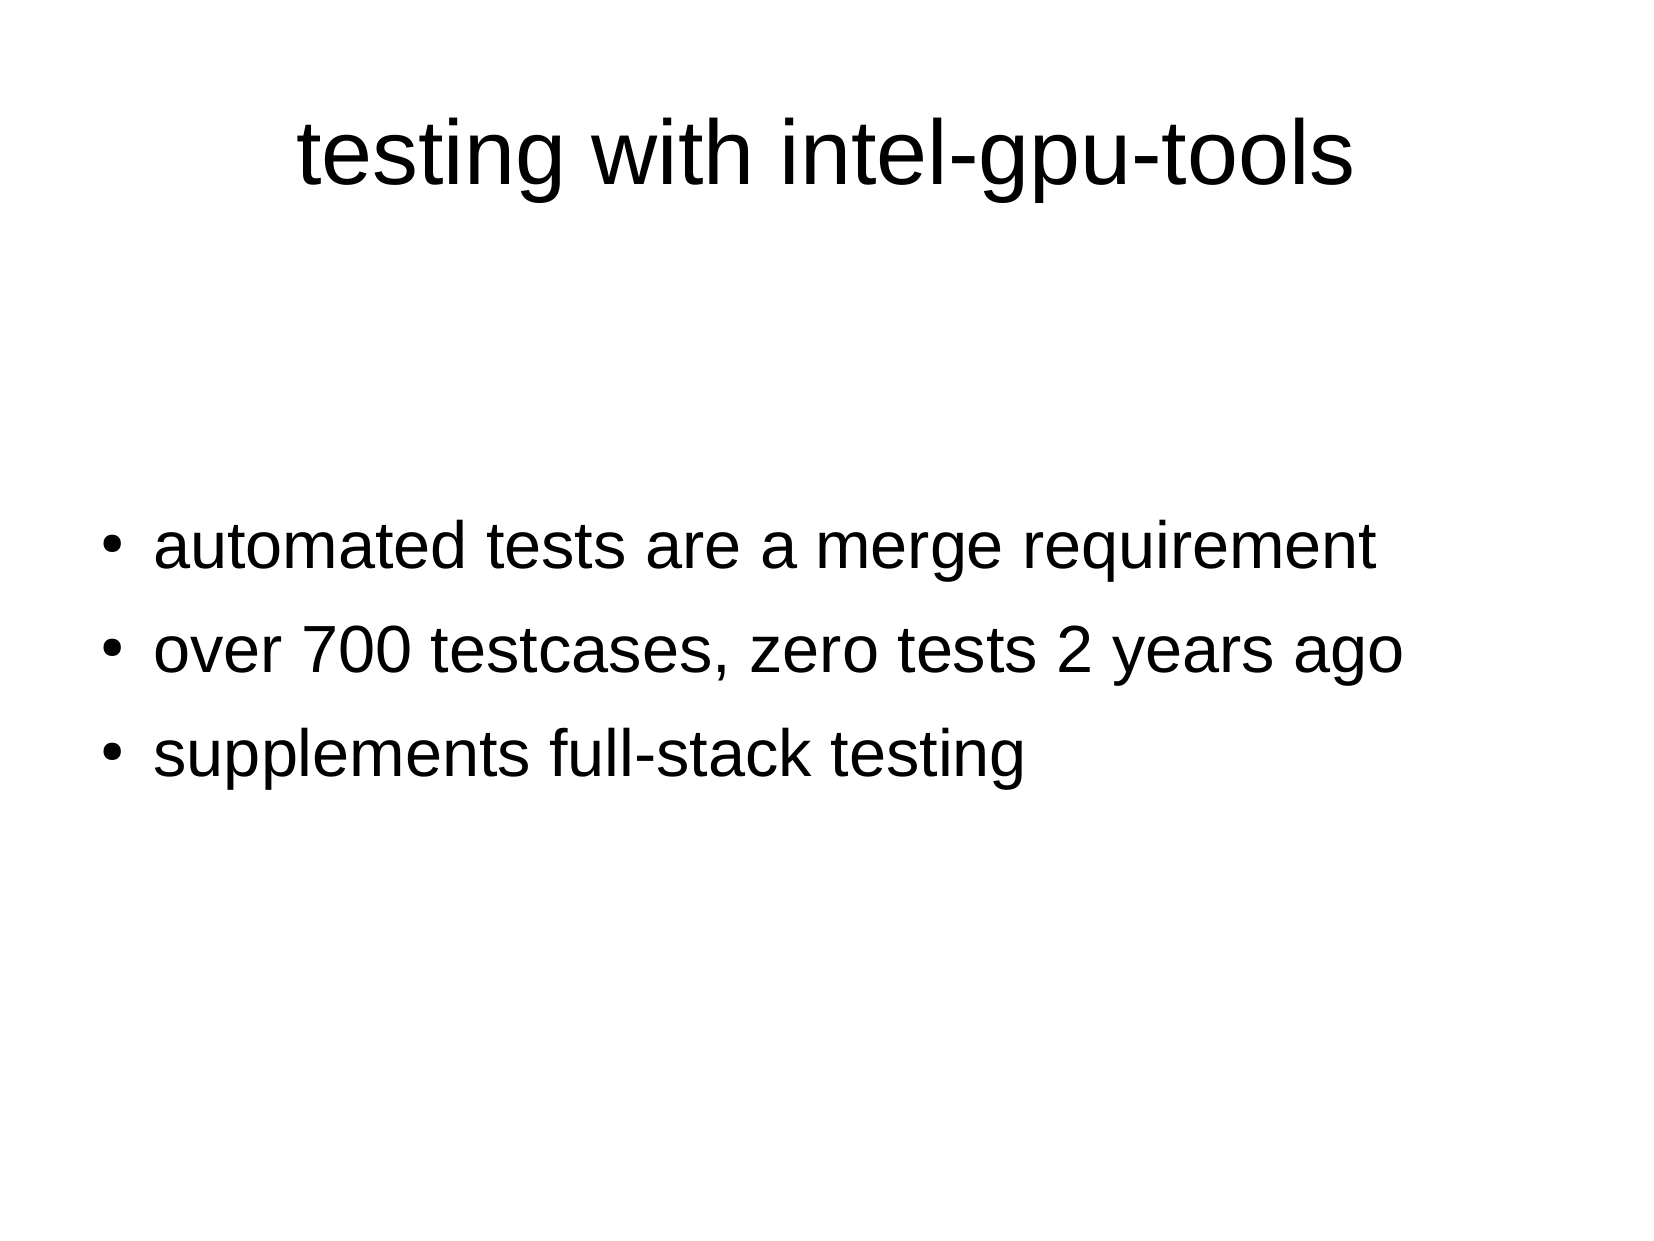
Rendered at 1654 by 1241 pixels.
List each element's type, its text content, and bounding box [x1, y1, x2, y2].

list automated tests are a merge requirement over 700 testcases, zero tests 2 years ago supplements full-stack testing [82, 507, 1571, 1145]
title testing with intel-gpu-tools [82, 49, 1571, 257]
